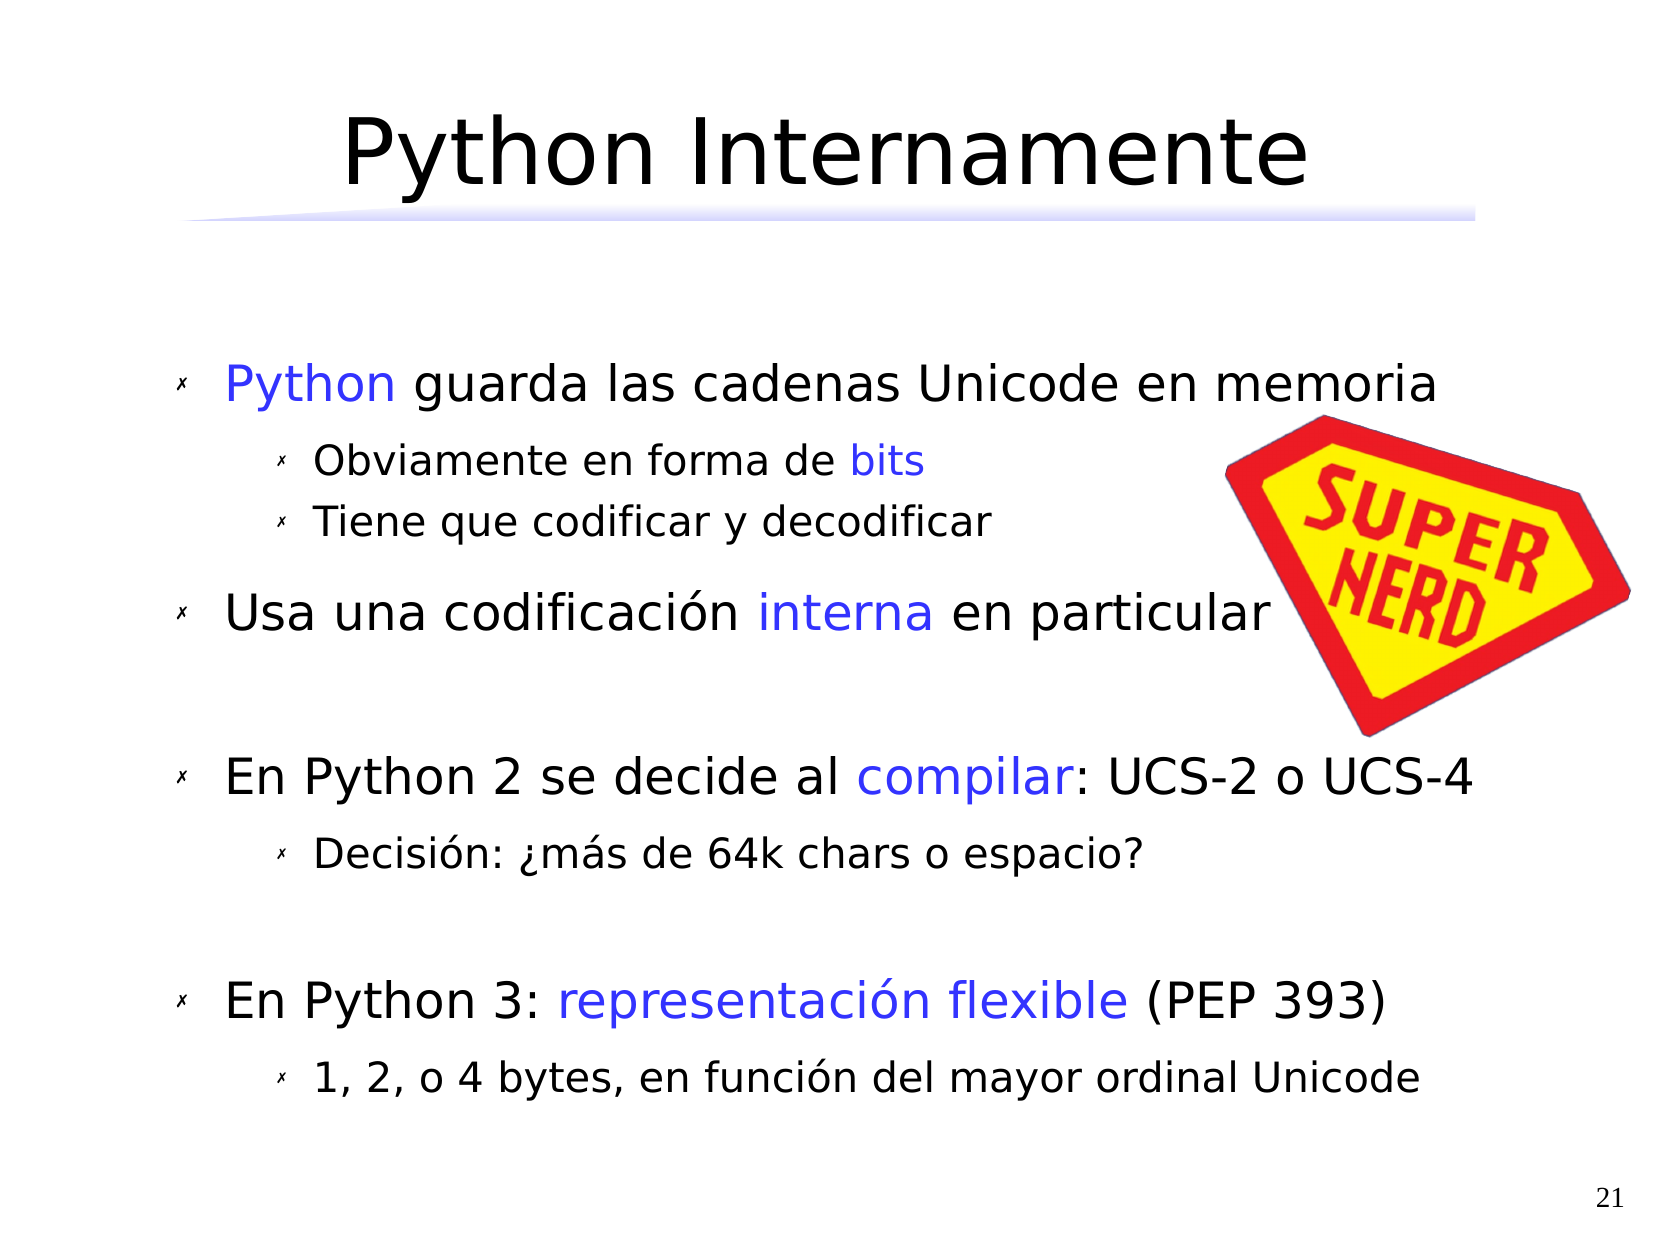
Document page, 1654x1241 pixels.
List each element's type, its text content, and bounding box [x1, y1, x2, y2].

picture [1163, 391, 1654, 798]
list Python guarda las cadenas Unicode en memoria Obviamente en forma de bits Tiene que codificar y decodificar Usa una codificación interna en particular En Python 2 se decide al compilar: UCS-2 o UCS-4 Decisión: ¿más de 64k chars o espacio? En Python 3: representación flexible (PEP 393) 1, 2, o 4 bytes, en función del mayor ordinal Unicode [82, 290, 1536, 1241]
title Python Internamente [82, 49, 1571, 257]
